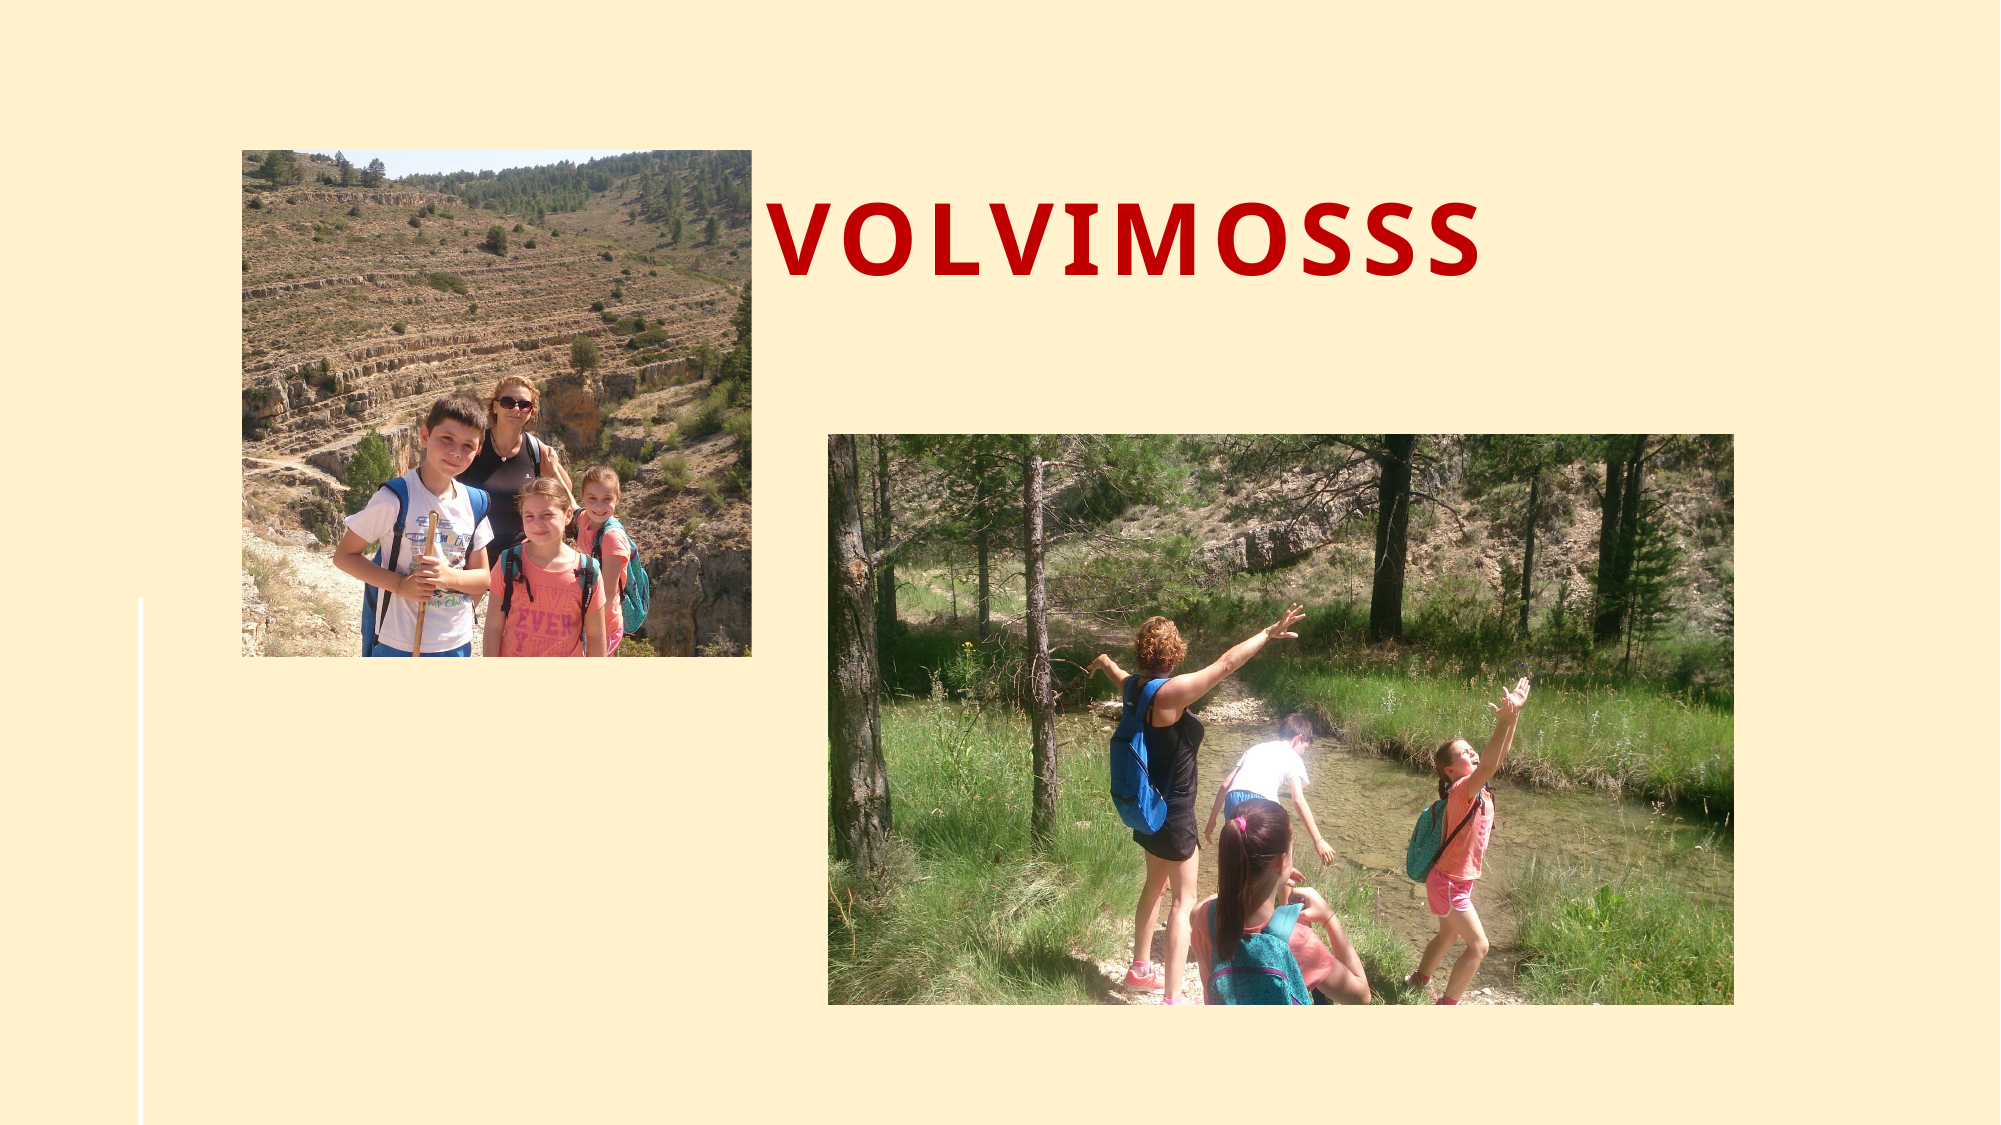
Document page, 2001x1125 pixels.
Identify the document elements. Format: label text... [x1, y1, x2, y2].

picture [242, 150, 752, 657]
title VOLVIMOSSS [751, 96, 1657, 305]
picture [828, 434, 1734, 1005]
